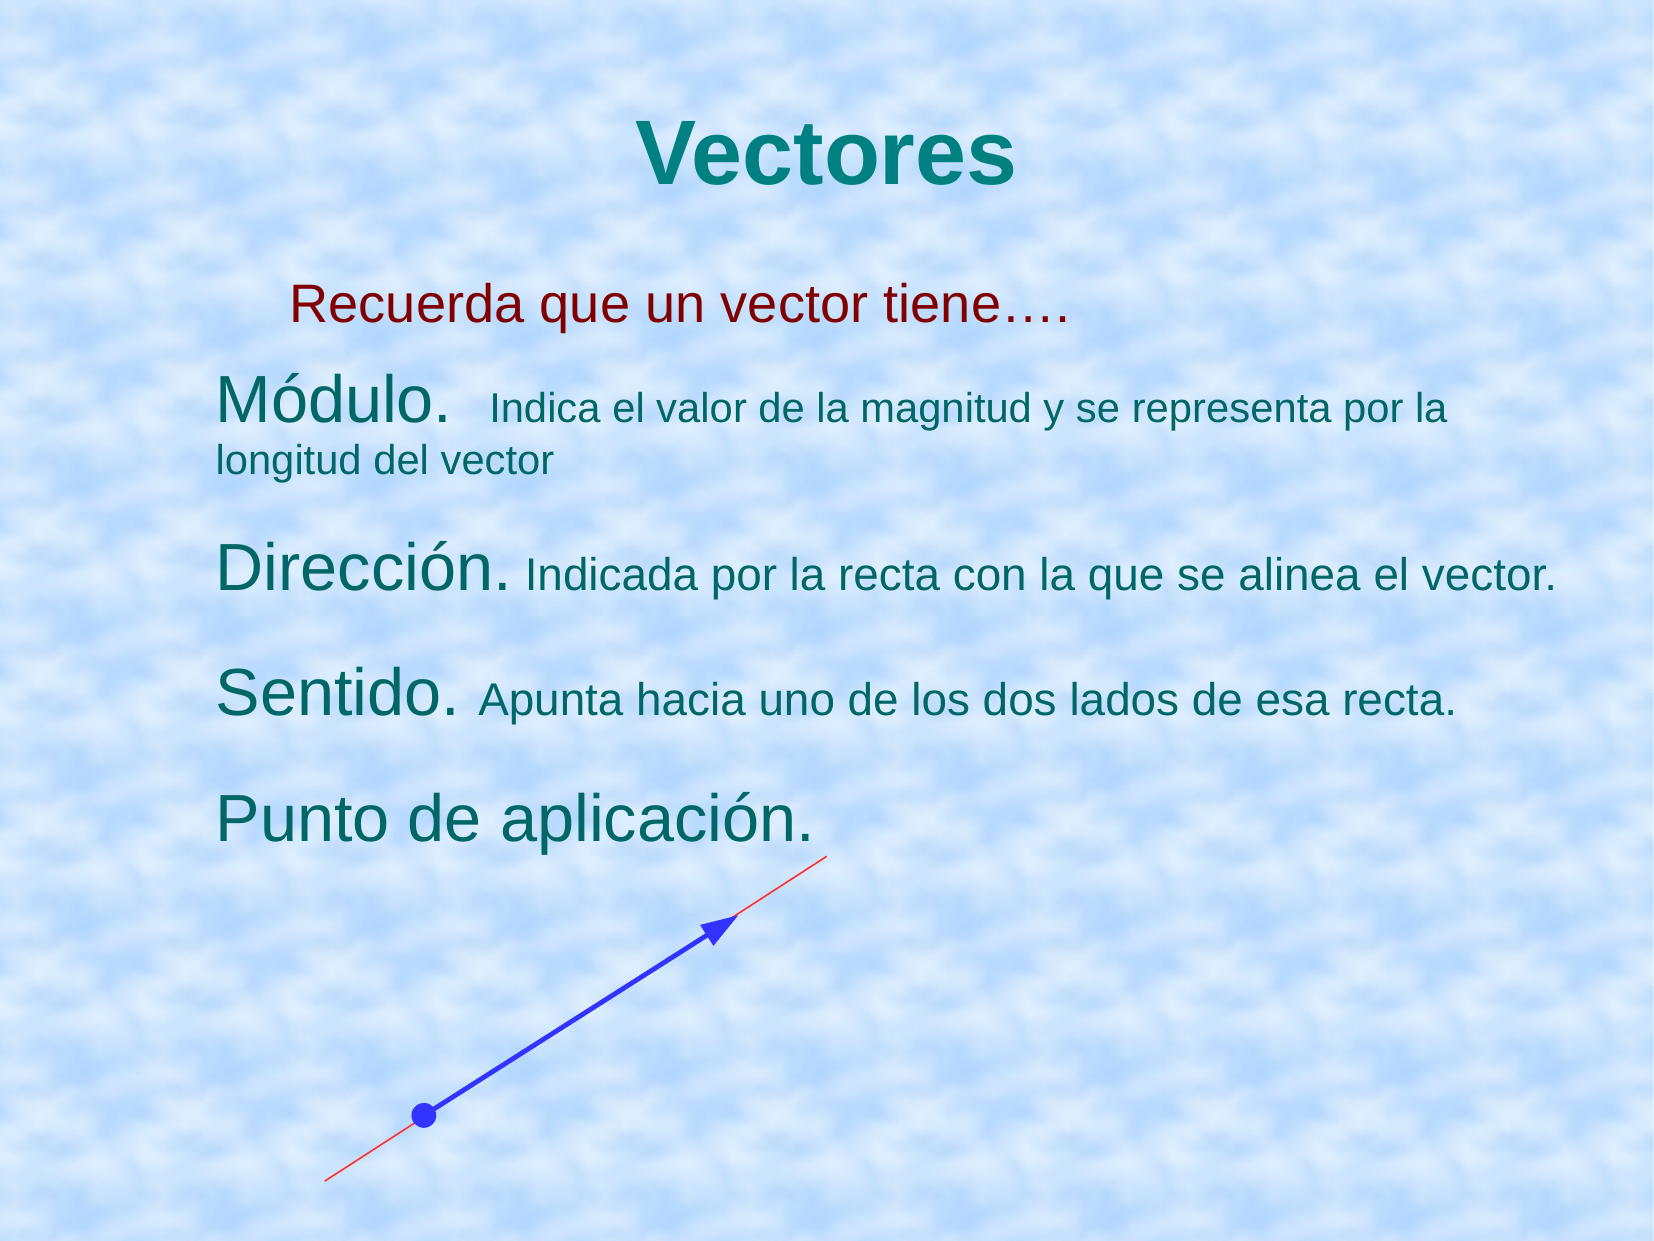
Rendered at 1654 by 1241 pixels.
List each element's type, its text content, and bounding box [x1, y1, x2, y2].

text_box Módulo. Indica el valor de la magnitud y se representa por la longitud del vector Dirección. Indicada por la recta con la que se alinea el vector. Sentido. Apunta hacia uno de los dos lados de esa recta. Punto de aplicación. [59, 354, 1595, 865]
picture [0, 0, 1654, 1241]
title Vectores [82, 49, 1571, 257]
text_box Recuerda que un vector tiene…. [132, 265, 1270, 354]
